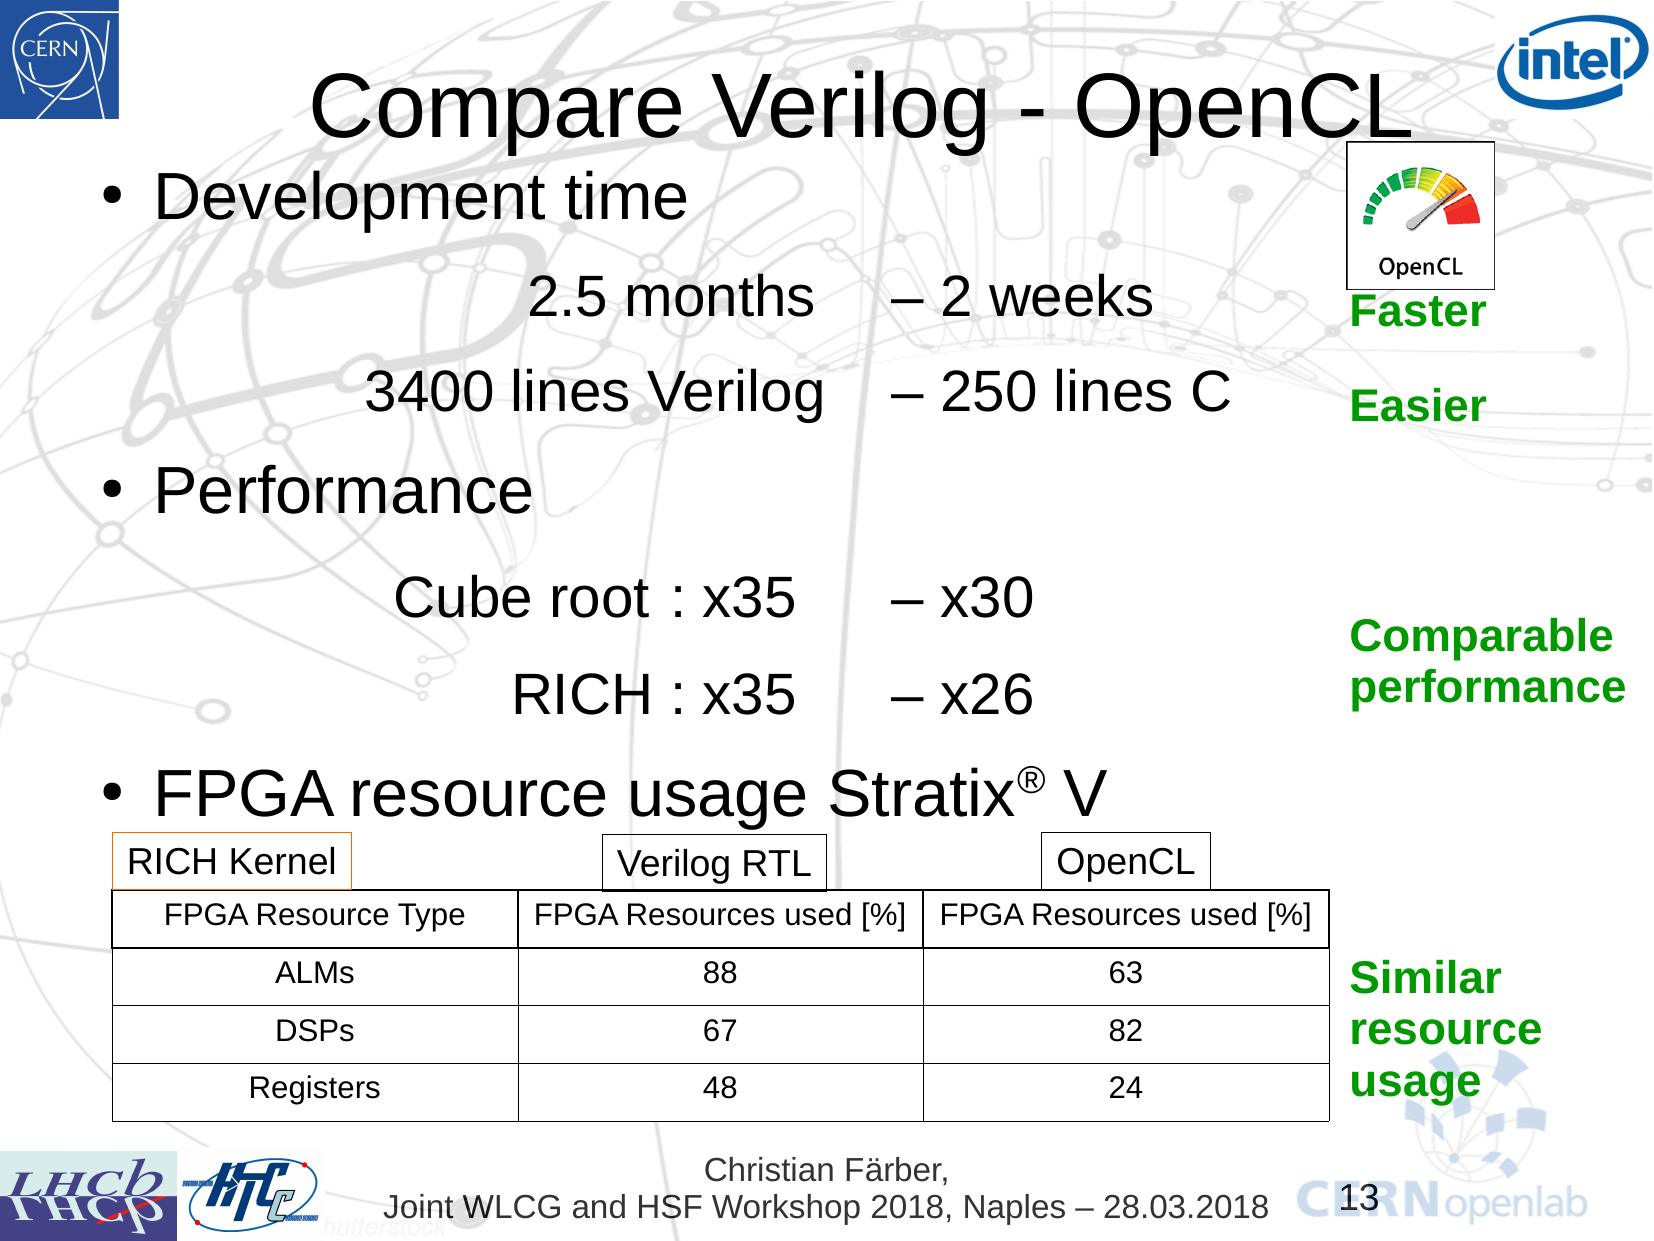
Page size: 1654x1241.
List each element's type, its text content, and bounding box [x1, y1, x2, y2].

text_box Faster [1334, 277, 1513, 345]
title Compare Verilog - OpenCL [82, 2, 1571, 210]
table_cell 63 [924, 949, 1329, 1005]
text_box Easier [1334, 372, 1513, 440]
table_cell ALMs [113, 949, 518, 1005]
table_header FPGA Resource Type [113, 891, 517, 947]
picture [1495, 0, 1654, 119]
text_box Similar resource usage [1334, 944, 1558, 1117]
text_box Verilog RTL [602, 834, 827, 892]
table_cell 82 [924, 1006, 1329, 1063]
table_cell DSPs [113, 1006, 518, 1063]
table_header FPGA Resources used [%] [519, 891, 922, 947]
list Development time 2.5 months – 2 weeks 3400 lines Verilog – 250 lines C Performance Cube root : x35 – x30 RICH : x35 – x26 FPGA resource usage Stratix® V [82, 159, 1565, 1241]
picture [0, 1151, 82, 1241]
picture [0, 0, 119, 119]
picture [1346, 141, 1495, 277]
text_box Comparable performance [1334, 602, 1653, 722]
text_box RICH Kernel [112, 832, 352, 890]
table_cell 48 [519, 1064, 923, 1121]
text_box OpenCL [1041, 832, 1211, 890]
table_cell 88 [519, 949, 923, 1005]
table_header FPGA Resources used [%] [924, 891, 1328, 947]
table_cell 24 [924, 1064, 1329, 1121]
table_cell Registers [113, 1064, 518, 1121]
table_cell 67 [519, 1006, 923, 1063]
